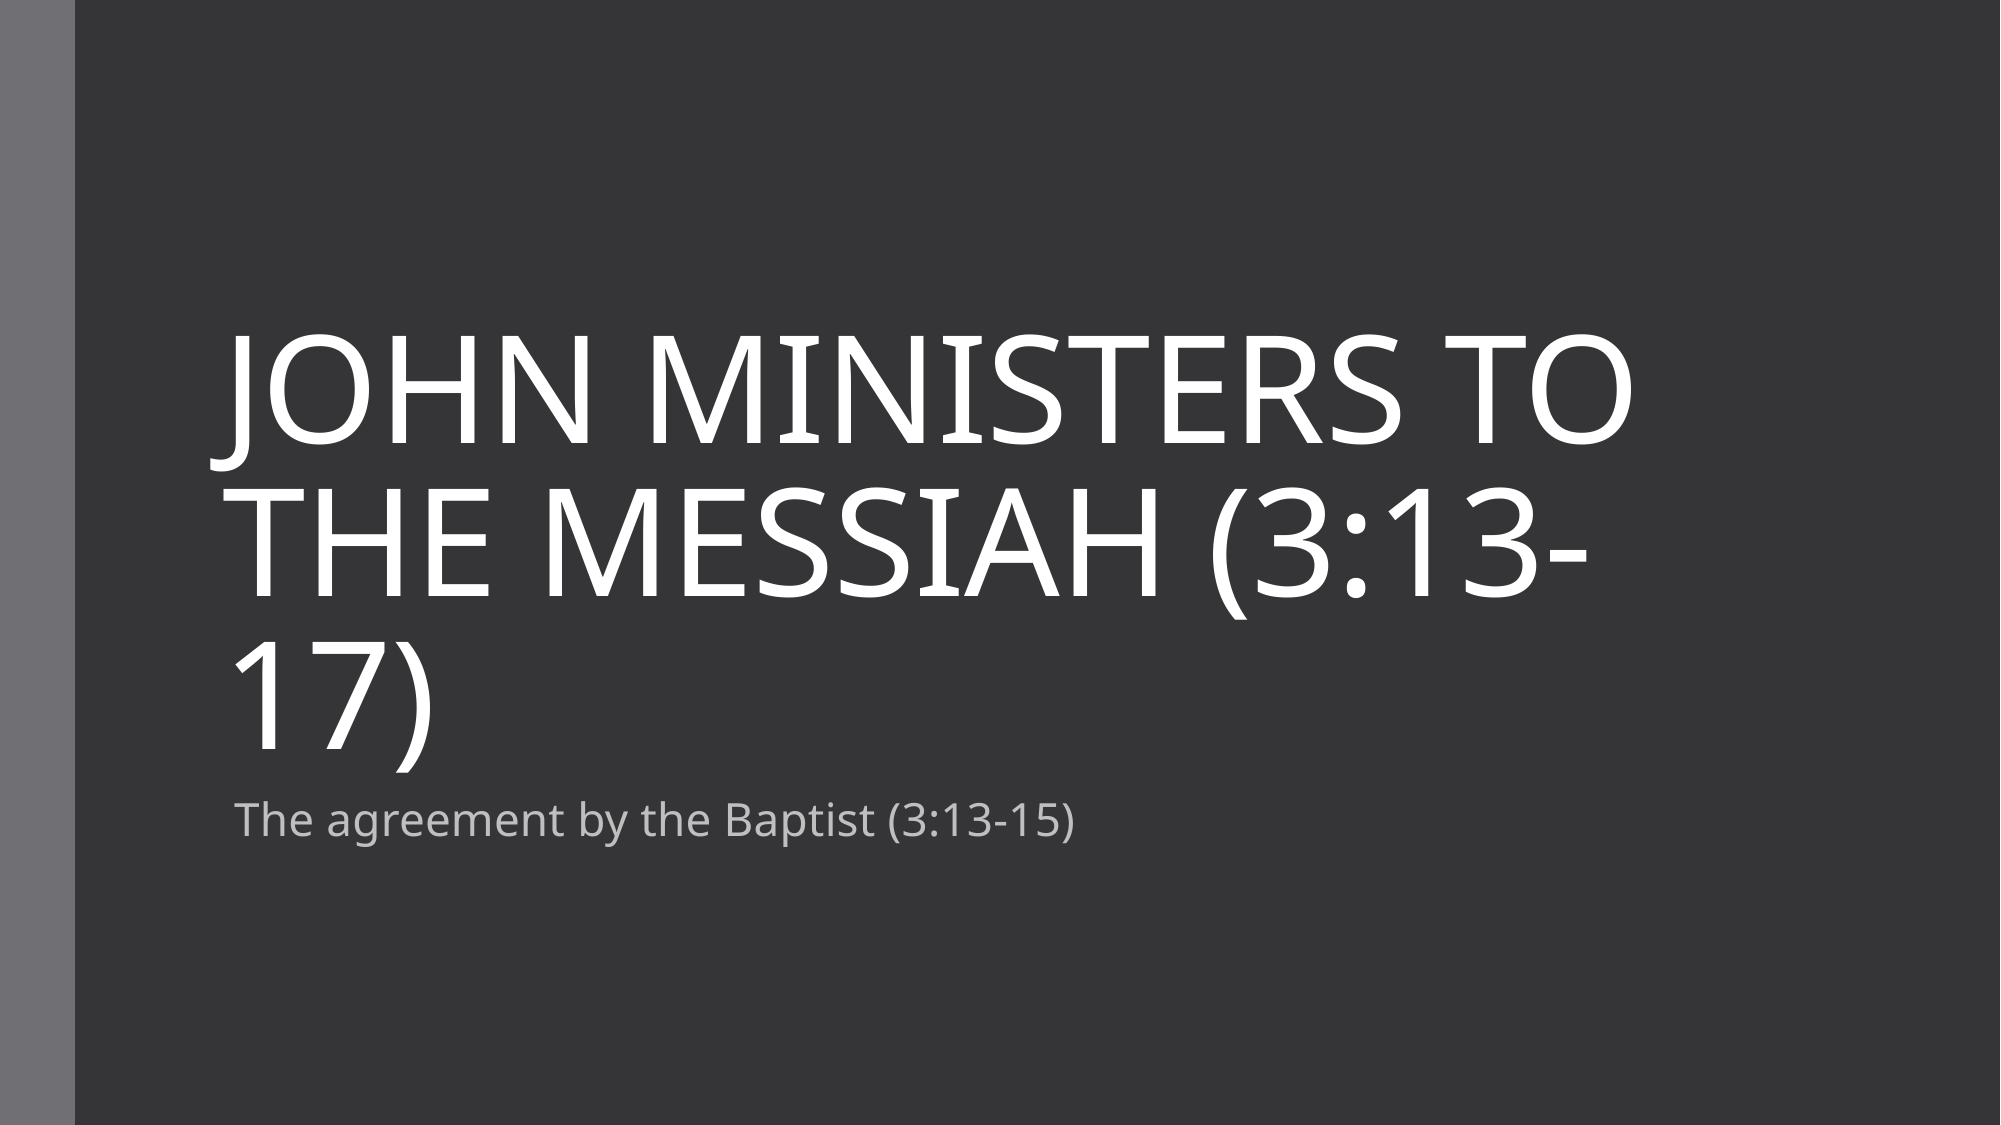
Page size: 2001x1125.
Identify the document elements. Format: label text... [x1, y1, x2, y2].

title JOHN MINISTERS TO THE MESSIAH (3:13-17) [206, 124, 1752, 787]
subtitle The agreement by the Baptist (3:13-15) [206, 787, 1752, 1066]
